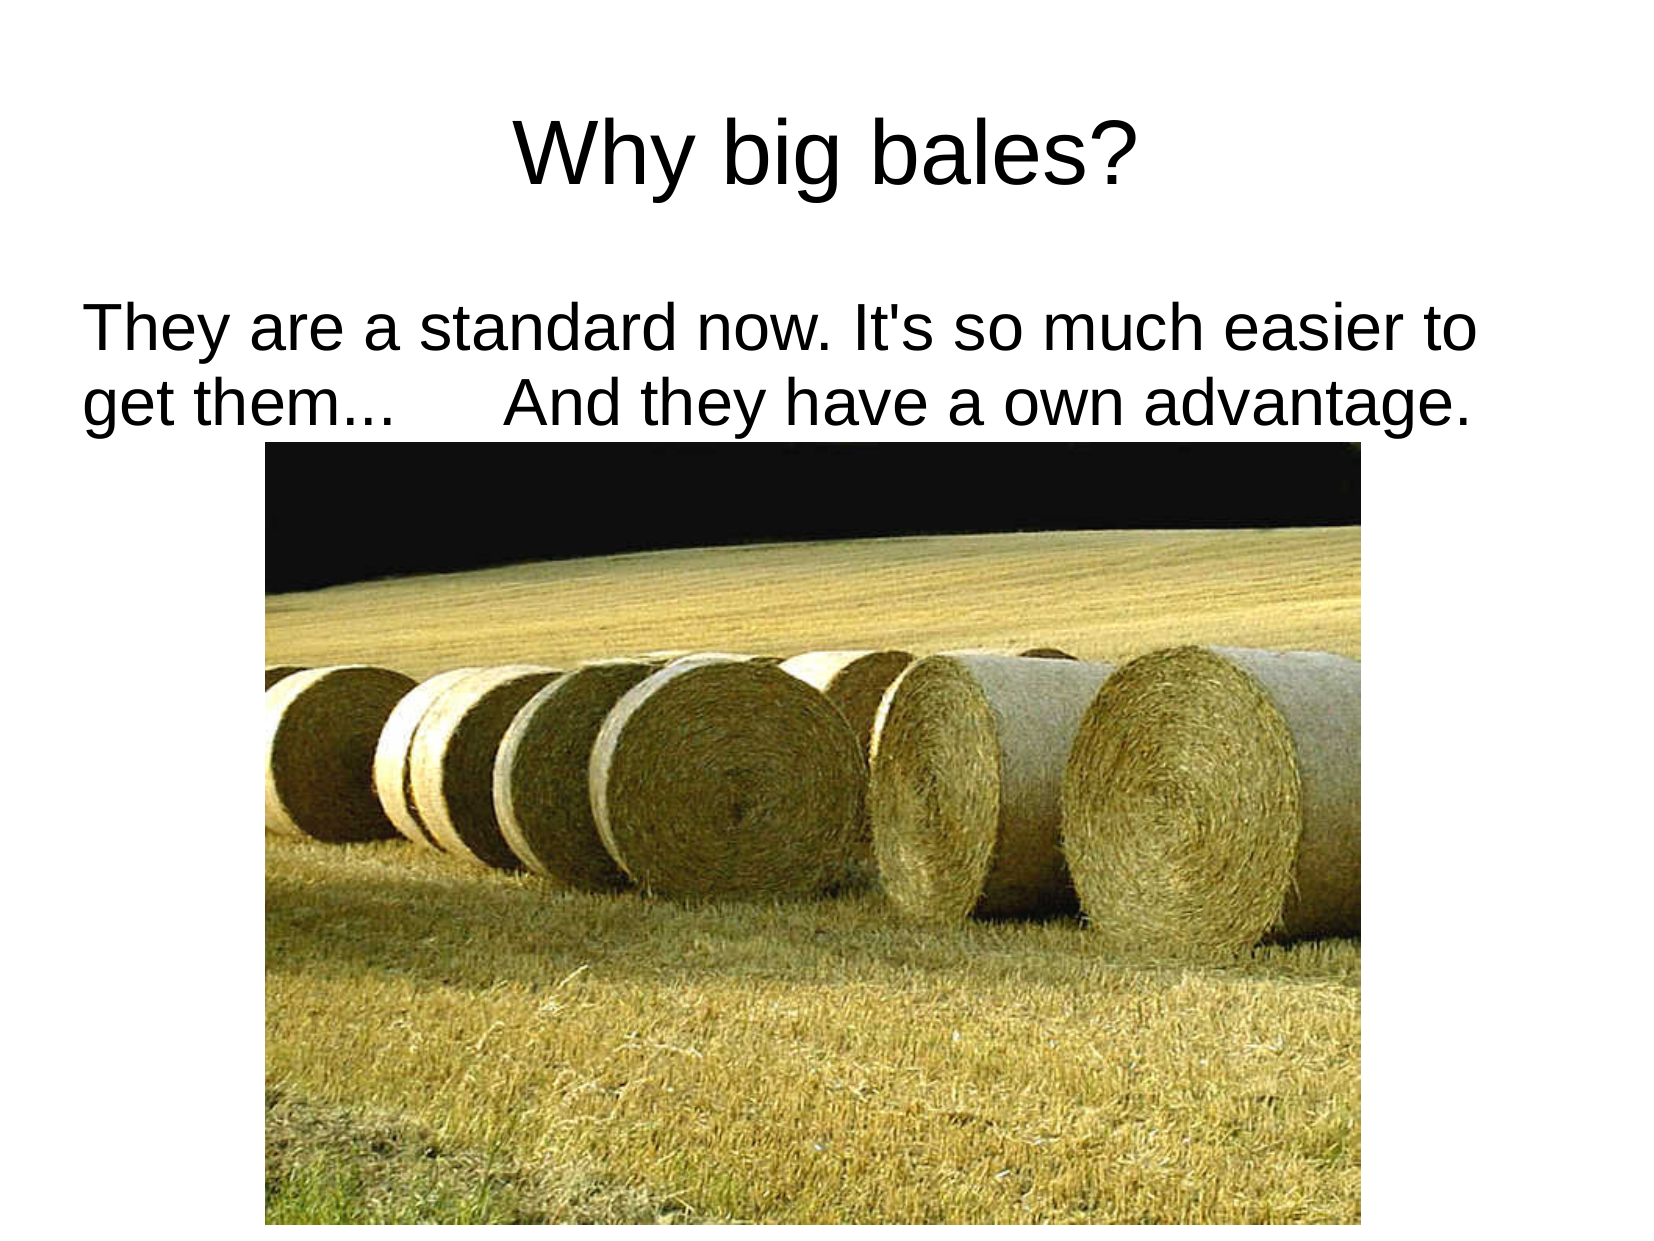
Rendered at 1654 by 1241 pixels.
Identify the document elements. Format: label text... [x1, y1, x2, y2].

title Why big bales? [82, 49, 1571, 257]
picture [265, 1109, 1361, 1225]
list They are a standard now. It's so much easier to get them... And they have a own advantage. [82, 290, 1571, 1109]
